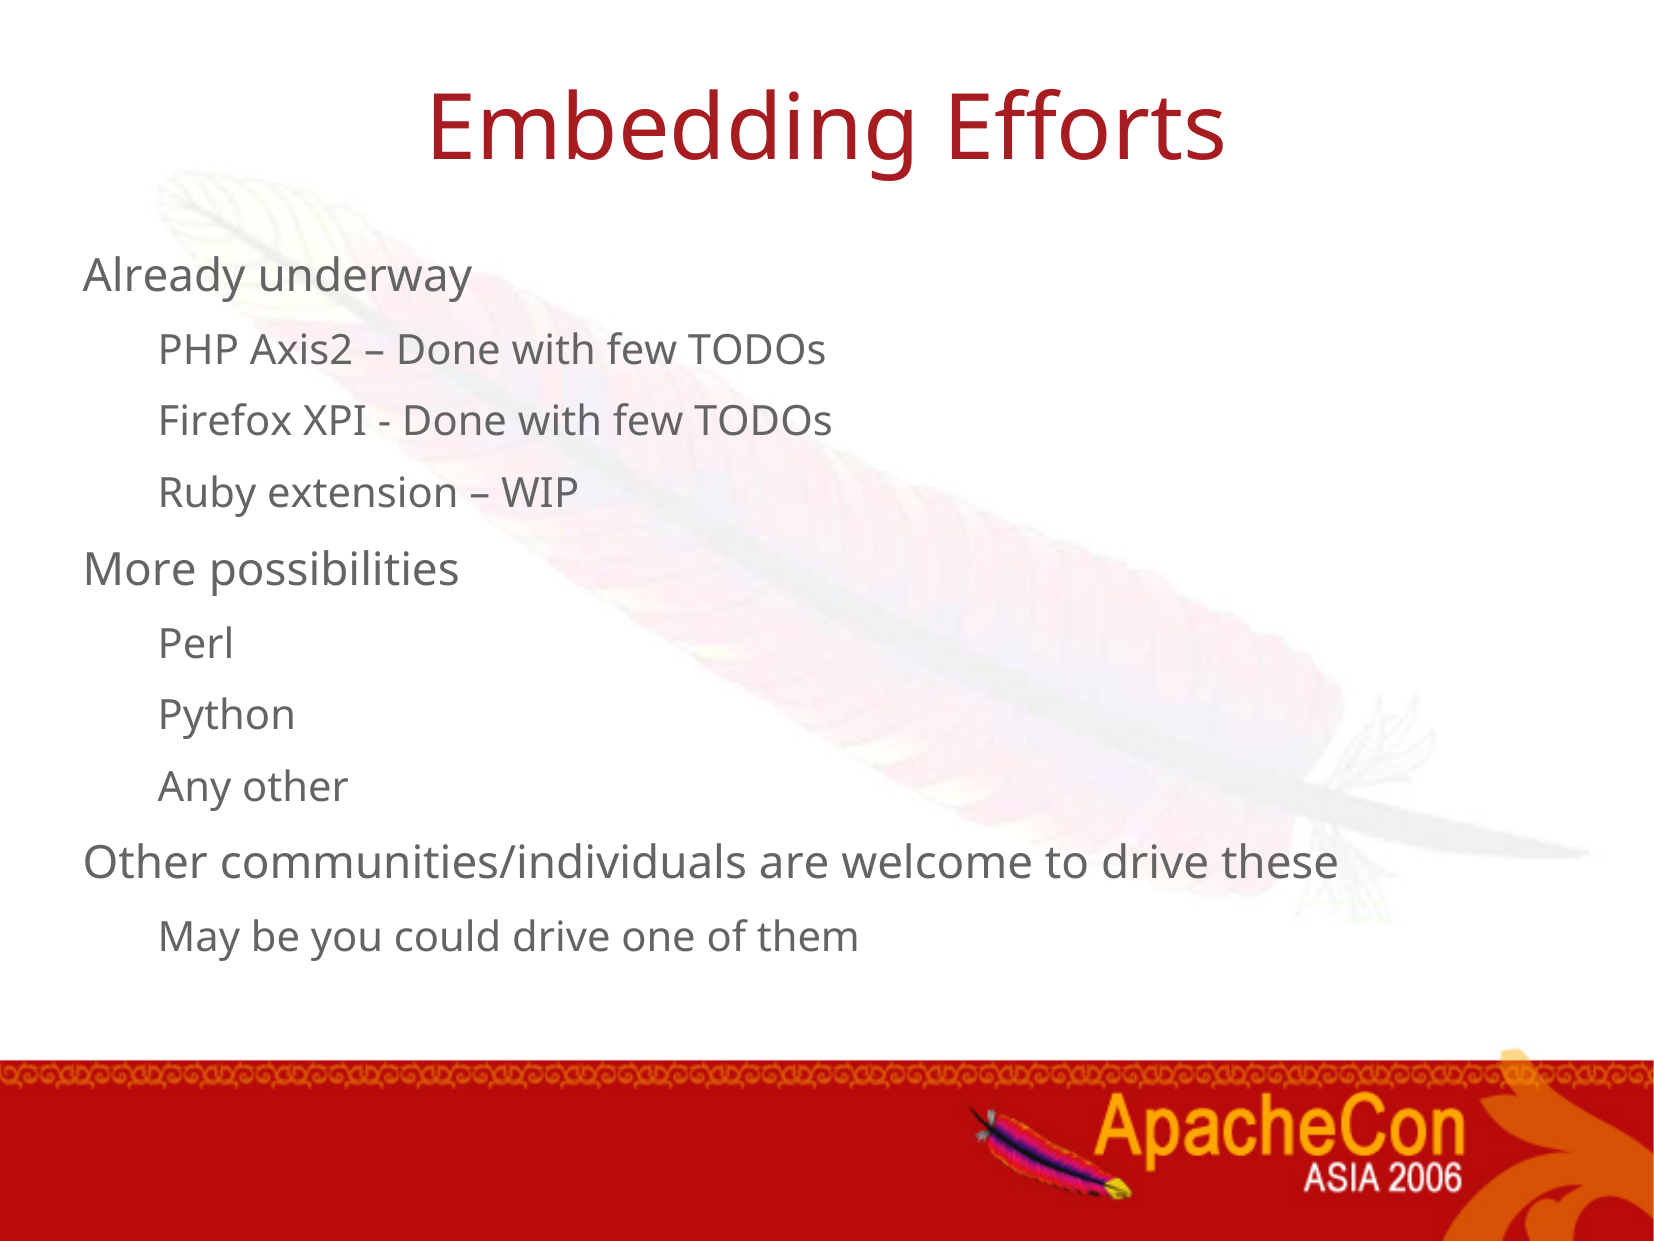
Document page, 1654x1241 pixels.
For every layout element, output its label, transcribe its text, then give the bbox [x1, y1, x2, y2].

list Already underway PHP Axis2 – Done with few TODOs Firefox XPI - Done with few TODOs Ruby extension – WIP More possibilities Perl Python Any other Other communities/individuals are welcome to drive these May be you could drive one of them [82, 242, 1571, 1016]
title Embedding Efforts [82, 20, 1571, 228]
picture [0, 0, 1654, 1241]
